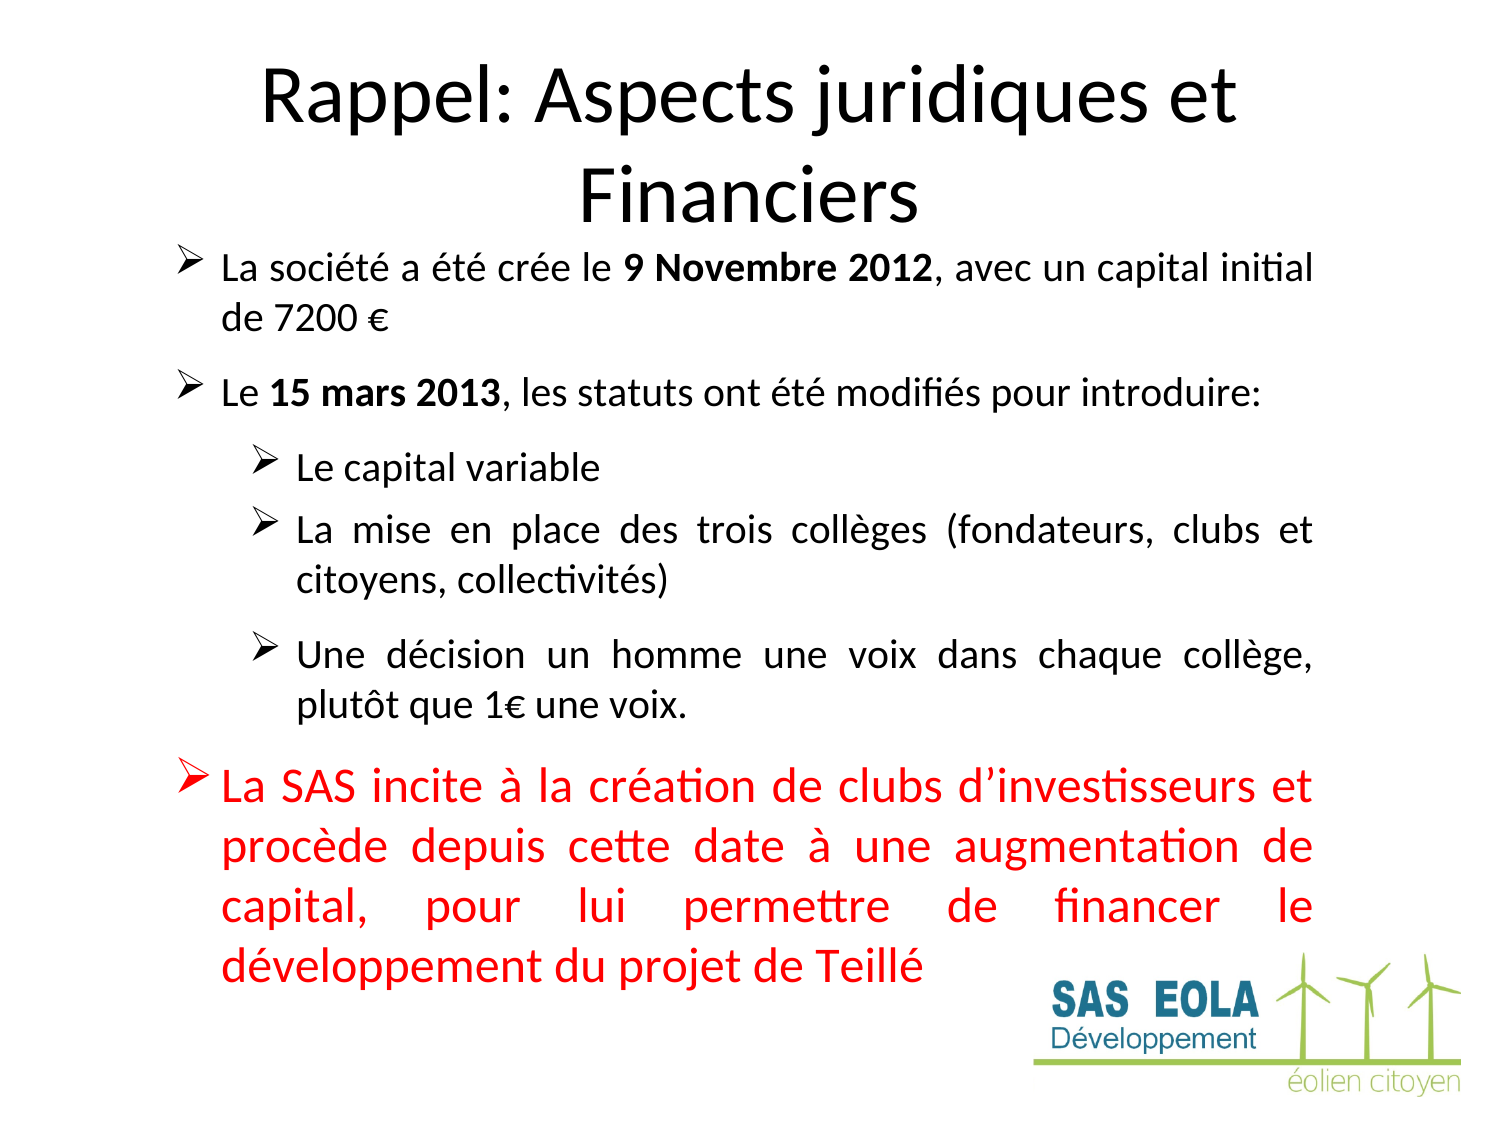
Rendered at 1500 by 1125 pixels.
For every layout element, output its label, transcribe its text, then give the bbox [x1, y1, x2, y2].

title Rappel: Aspects juridiques et Financiers [75, 45, 1426, 233]
text_box La société a été crée le 9 Novembre 2012, avec un capital initial de 7200 € Le 15 mars 2013, les statuts ont été modifiés pour introduire: Le capital variable La mise en place des trois collèges (fondateurs, clubs et citoyens, collectivités) Une décision un homme une voix dans chaque collège, plutôt que 1€ une voix. La SAS incite à la création de clubs d’investisseurs et procède depuis cette date à une augmentation de capital, pour lui permettre de financer le développement du projet de Teillé [159, 231, 1329, 1000]
picture [1033, 952, 1461, 1097]
